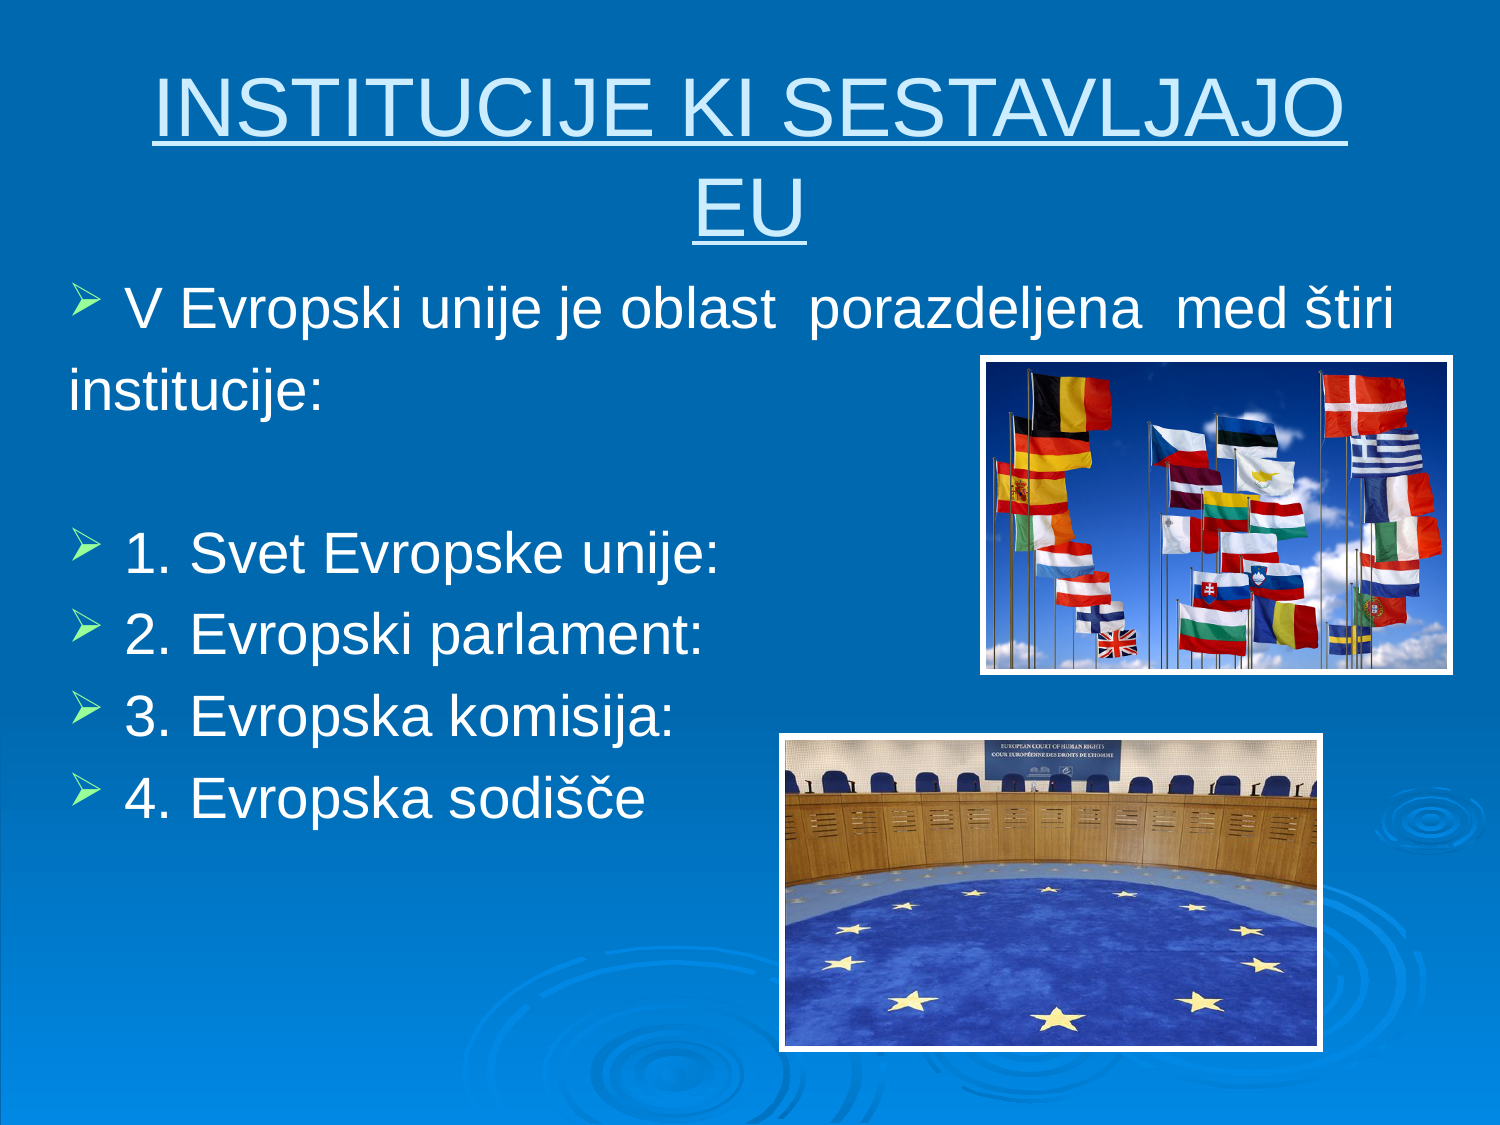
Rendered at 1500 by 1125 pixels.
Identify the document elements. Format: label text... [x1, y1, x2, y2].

title INSTITUCIJE KI SESTAVLJAJO EU [75, 45, 1425, 233]
picture [986, 361, 1447, 670]
list V Evropski unije je oblast porazdeljena med štiri institucije: 1. Svet Evropske unije: 2. Evropski parlament: 3. Evropska komisija: 4. Evropska sodišče [53, 262, 1471, 1125]
picture [785, 739, 1317, 1046]
